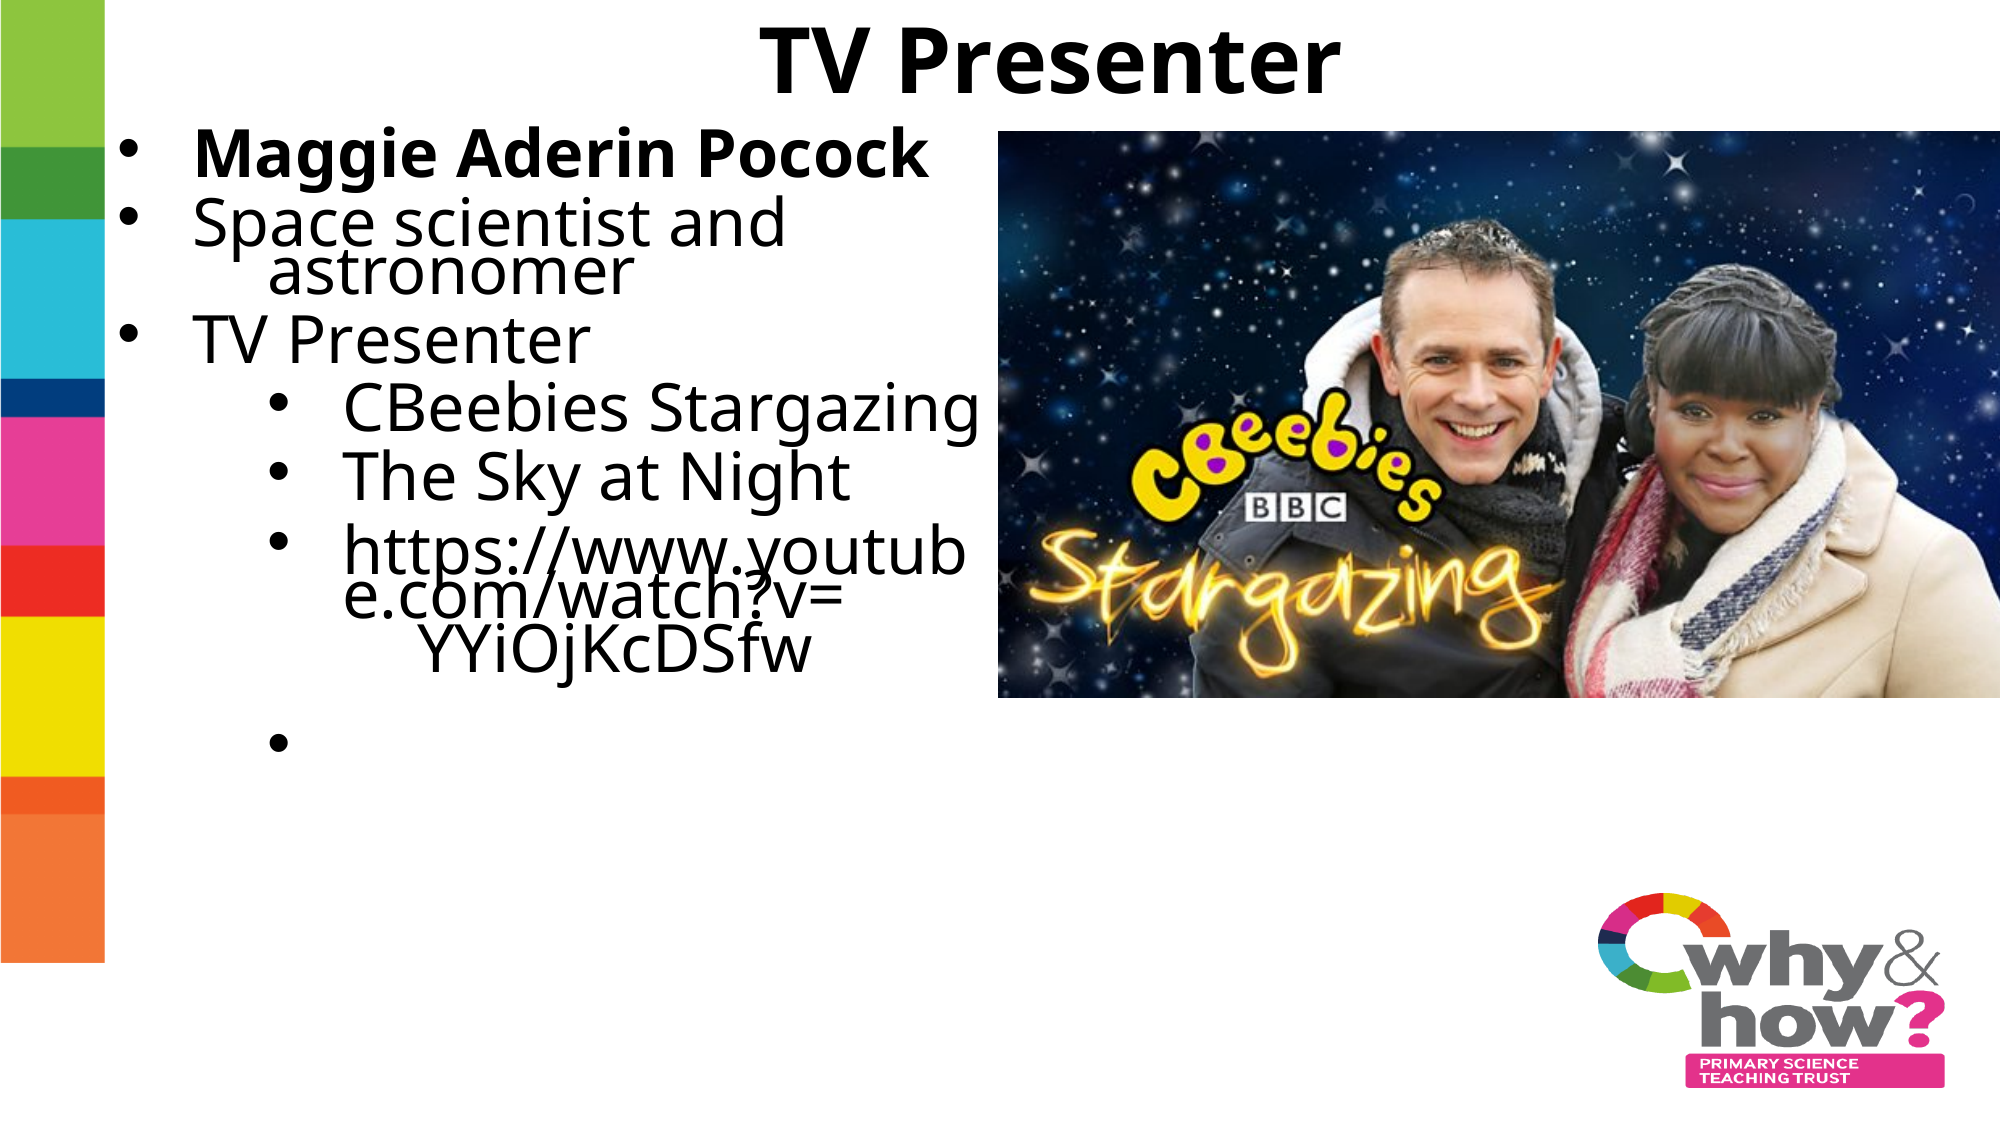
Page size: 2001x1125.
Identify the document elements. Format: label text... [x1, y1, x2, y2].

picture [998, 131, 2000, 698]
text_box TV Presenter [102, 33, 2000, 131]
text_box Maggie Aderin Pocock Space scientist and astronomer TV Presenter CBeebies Stargazing The Sky at Night https://www.youtube.com/watch?v=YYiOjKcDSfw [102, 131, 1000, 1011]
